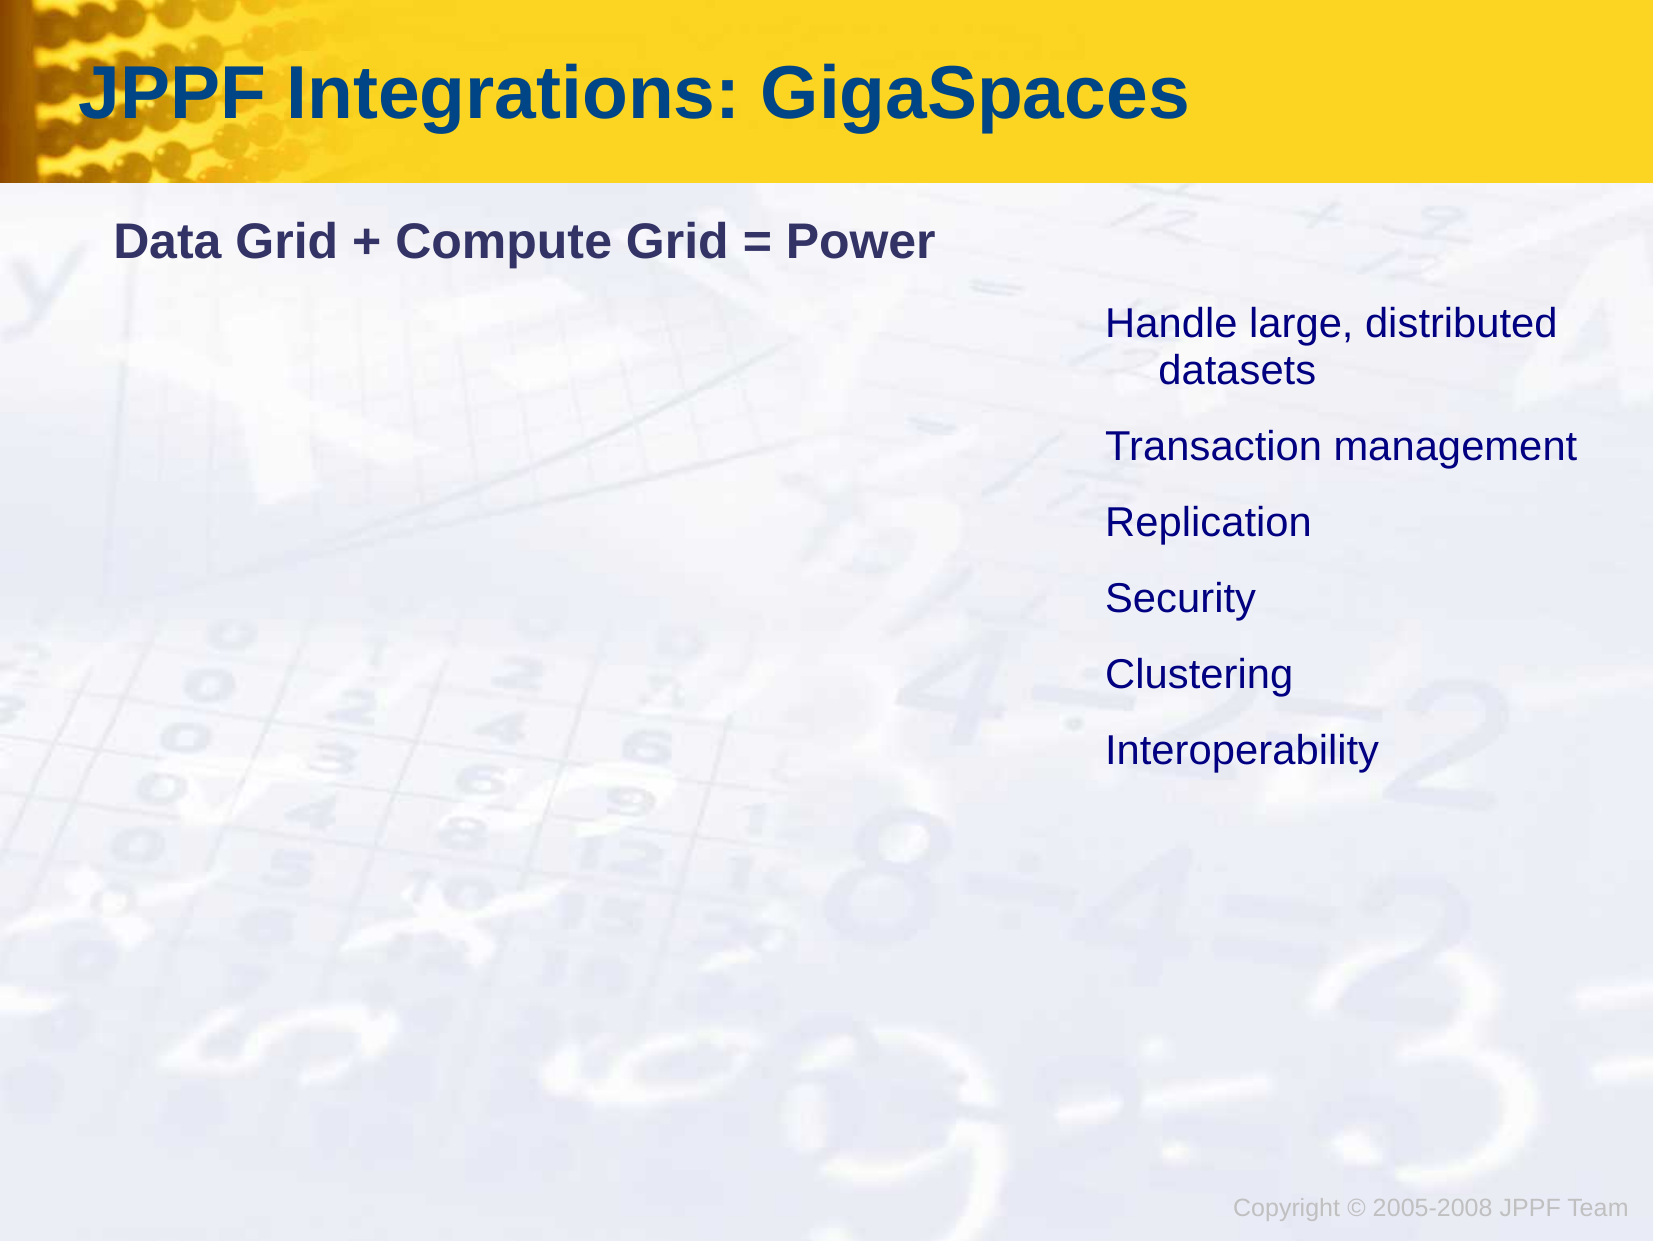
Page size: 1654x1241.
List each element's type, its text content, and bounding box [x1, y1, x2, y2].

list Handle large, distributed datasets Transaction management Replication Security Clustering Interoperability [1087, 300, 1632, 1126]
text_box Data Grid + Compute Grid = Power [98, 205, 962, 278]
title JPPF Integrations: GigaSpaces [78, 25, 1567, 161]
picture [0, 0, 1654, 1241]
